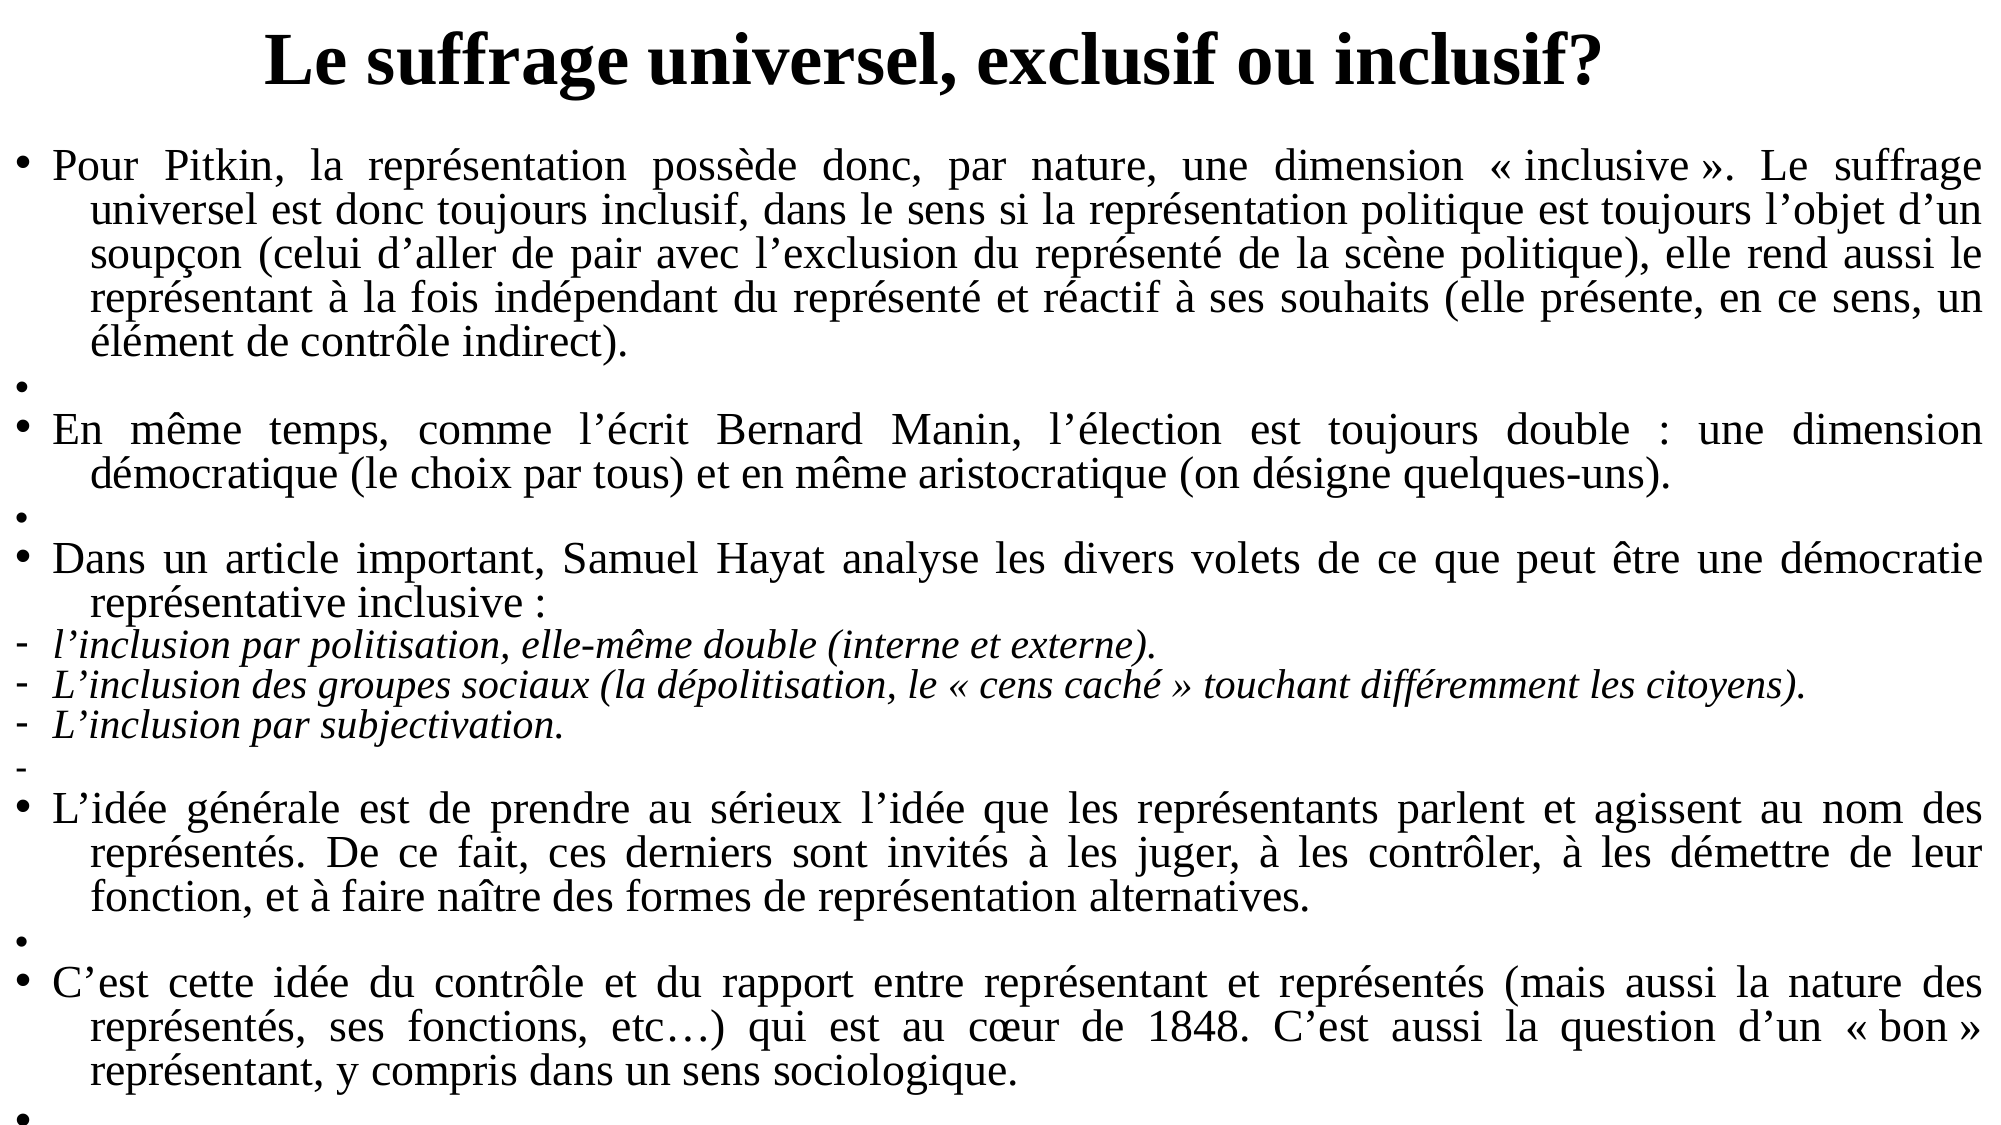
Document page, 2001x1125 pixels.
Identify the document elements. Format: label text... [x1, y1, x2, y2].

list Pour Pitkin, la représentation possède donc, par nature, une dimension « inclusive ». Le suffrage universel est donc toujours inclusif, dans le sens si la représentation politique est toujours l’objet d’un soupçon (celui d’aller de pair avec l’exclusion du représenté de la scène politique), elle rend aussi le représentant à la fois indépendant du représenté et réactif à ses souhaits (elle présente, en ce sens, un élément de contrôle indirect). En même temps, comme l’écrit Bernard Manin, l’élection est toujours double : une dimension démocratique (le choix par tous) et en même aristocratique (on désigne quelques-uns). Dans un article important, Samuel Hayat analyse les divers volets de ce que peut être une démocratie représentative inclusive : l’inclusion par politisation, elle-même double (interne et externe). L’inclusion des groupes sociaux (la dépolitisation, le « cens caché » touchant différemment les citoyens). L’inclusion par subjectivation. L’idée générale est de prendre au sérieux l’idée que les représentants parlent et agissent au nom des représentés. De ce fait, ces derniers sont invités à les juger, à les contrôler, à les démettre de leur fonction, et à faire naître des formes de représentation alternatives. C’est cette idée du contrôle et du rapport entre représentant et représentés (mais aussi la nature des représentés, ses fonctions, etc…) qui est au cœur de 1848. C’est aussi la question d’un « bon » représentant, y compris dans un sens sociologique. [0, 137, 2000, 1125]
title Le suffrage universel, exclusif ou inclusif? [249, 0, 1750, 121]
